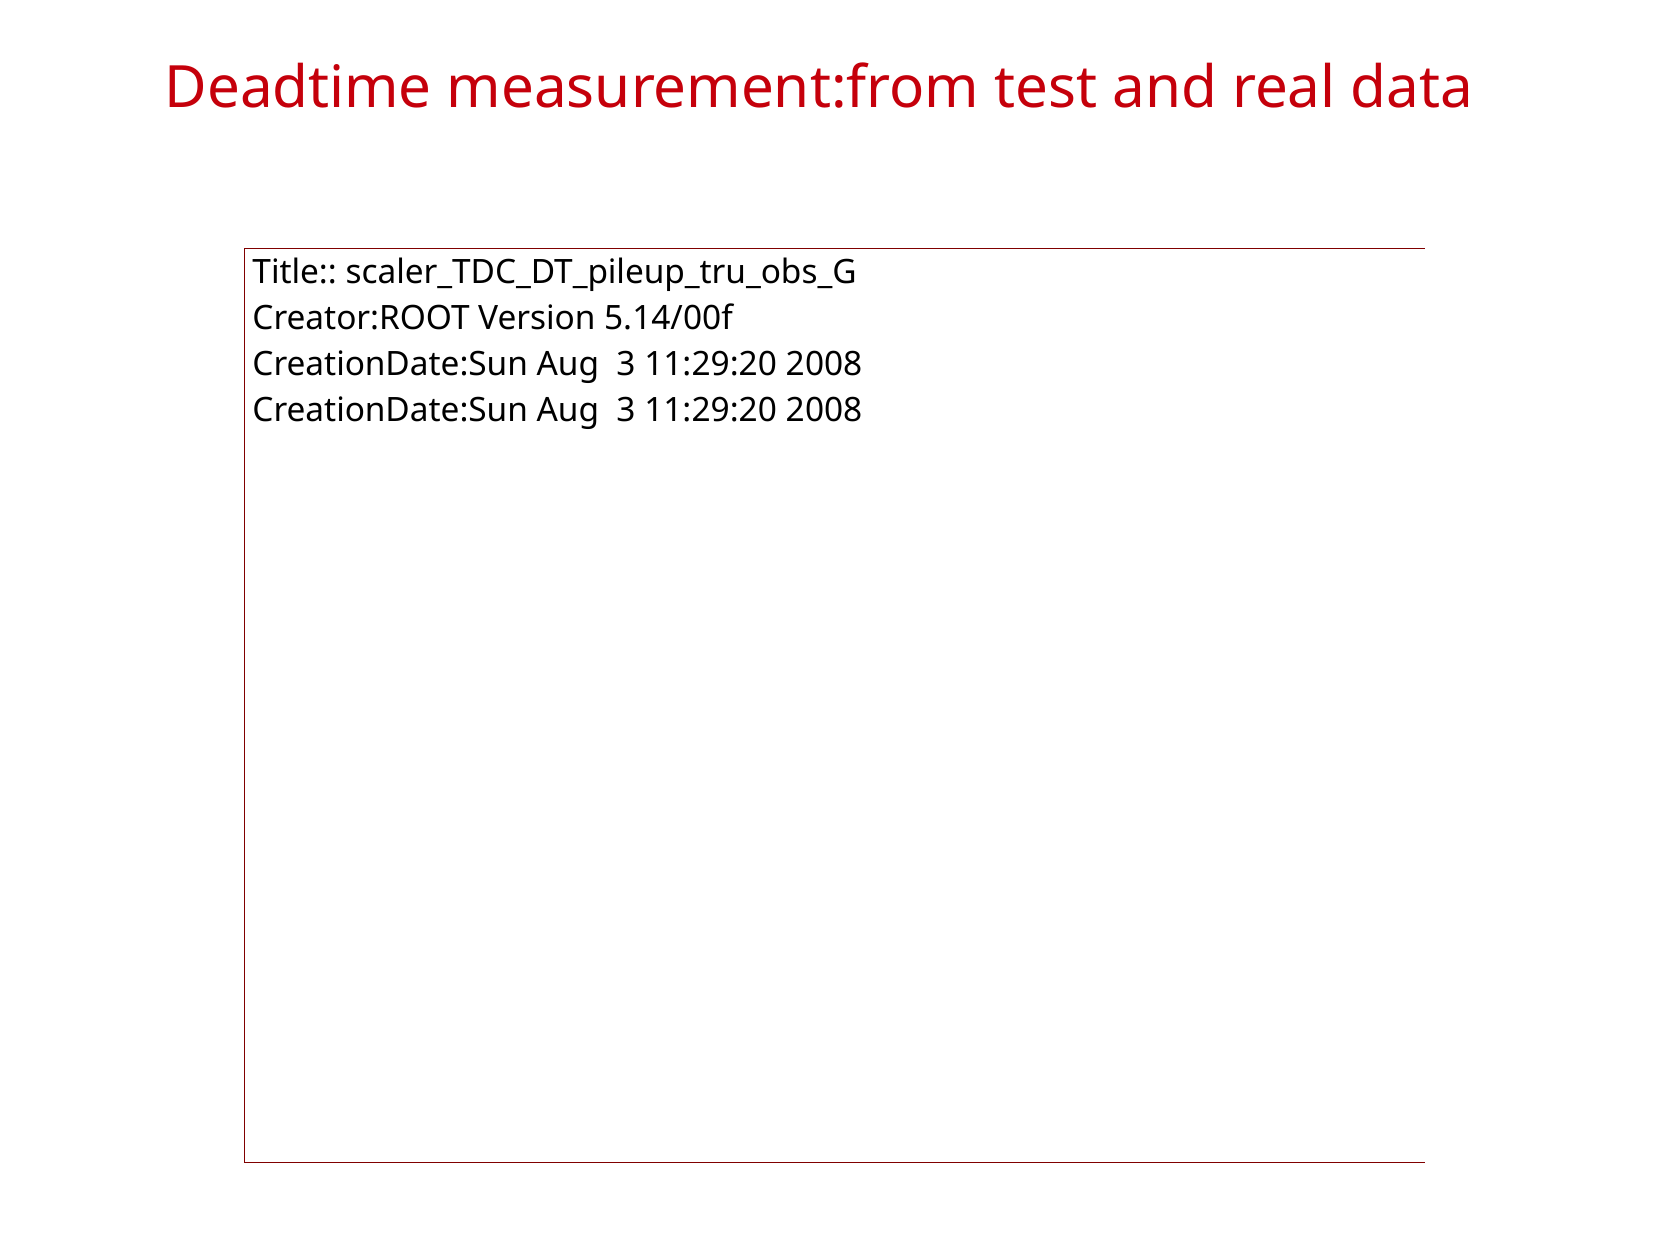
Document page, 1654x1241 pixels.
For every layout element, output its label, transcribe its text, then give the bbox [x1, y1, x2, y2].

text_box Deadtime measurement:from test and real data [150, 37, 1576, 151]
picture [241, 245, 1426, 1163]
